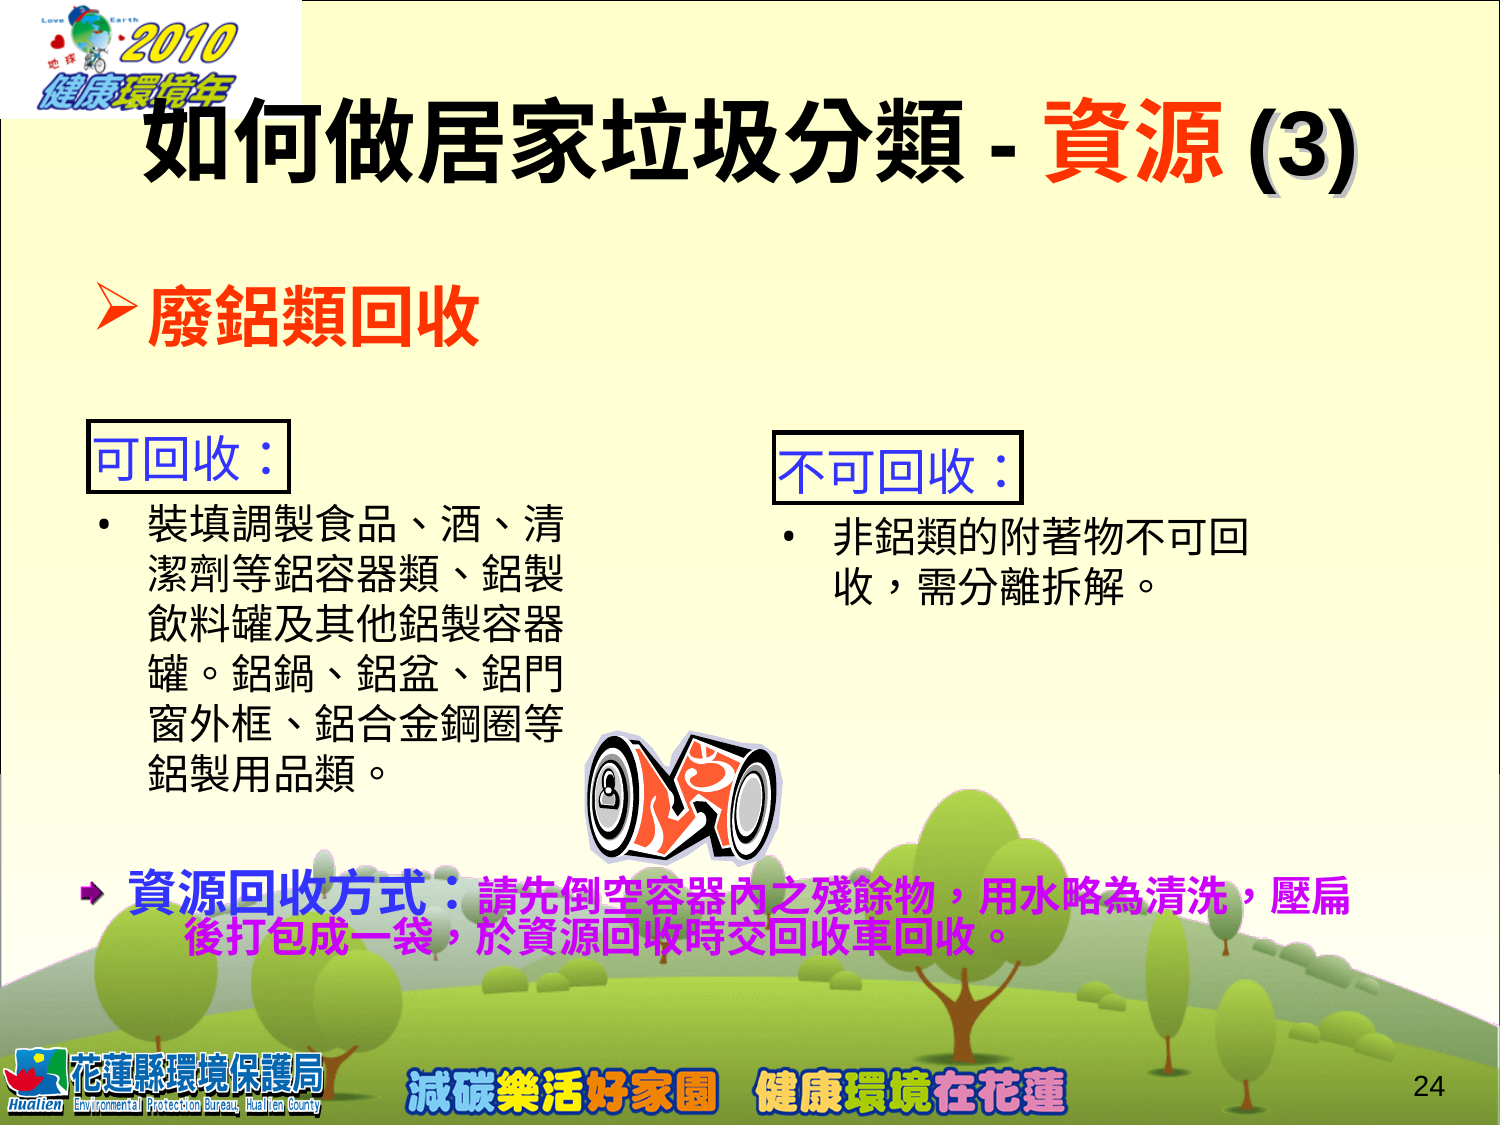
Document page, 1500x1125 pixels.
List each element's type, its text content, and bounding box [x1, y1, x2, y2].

picture [0, 0, 302, 119]
title 如何做居家垃圾分類-資源(3) [75, 45, 1426, 233]
text_box 資源回收方式：請先倒空容器內之殘餘物，用水略為清洗，壓扁後打包成一袋，於資源回收時交回收車回收。 [112, 865, 1377, 1047]
list 廢鋁類回收 可回收： 裝填調製食品、酒、清潔劑等鋁容器類、鋁製飲料罐及其他鋁製容器罐。鋁鍋、鋁盆、鋁門窗外框、鋁合金鋼圈等鋁製用品類。 [76, 267, 609, 835]
text_box 不可回收： 非鋁類的附著物不可回收，需分離拆解。 [761, 432, 1294, 693]
picture [0, 727, 1500, 1125]
text_box [773, 432, 1022, 504]
text_box [88, 420, 290, 492]
